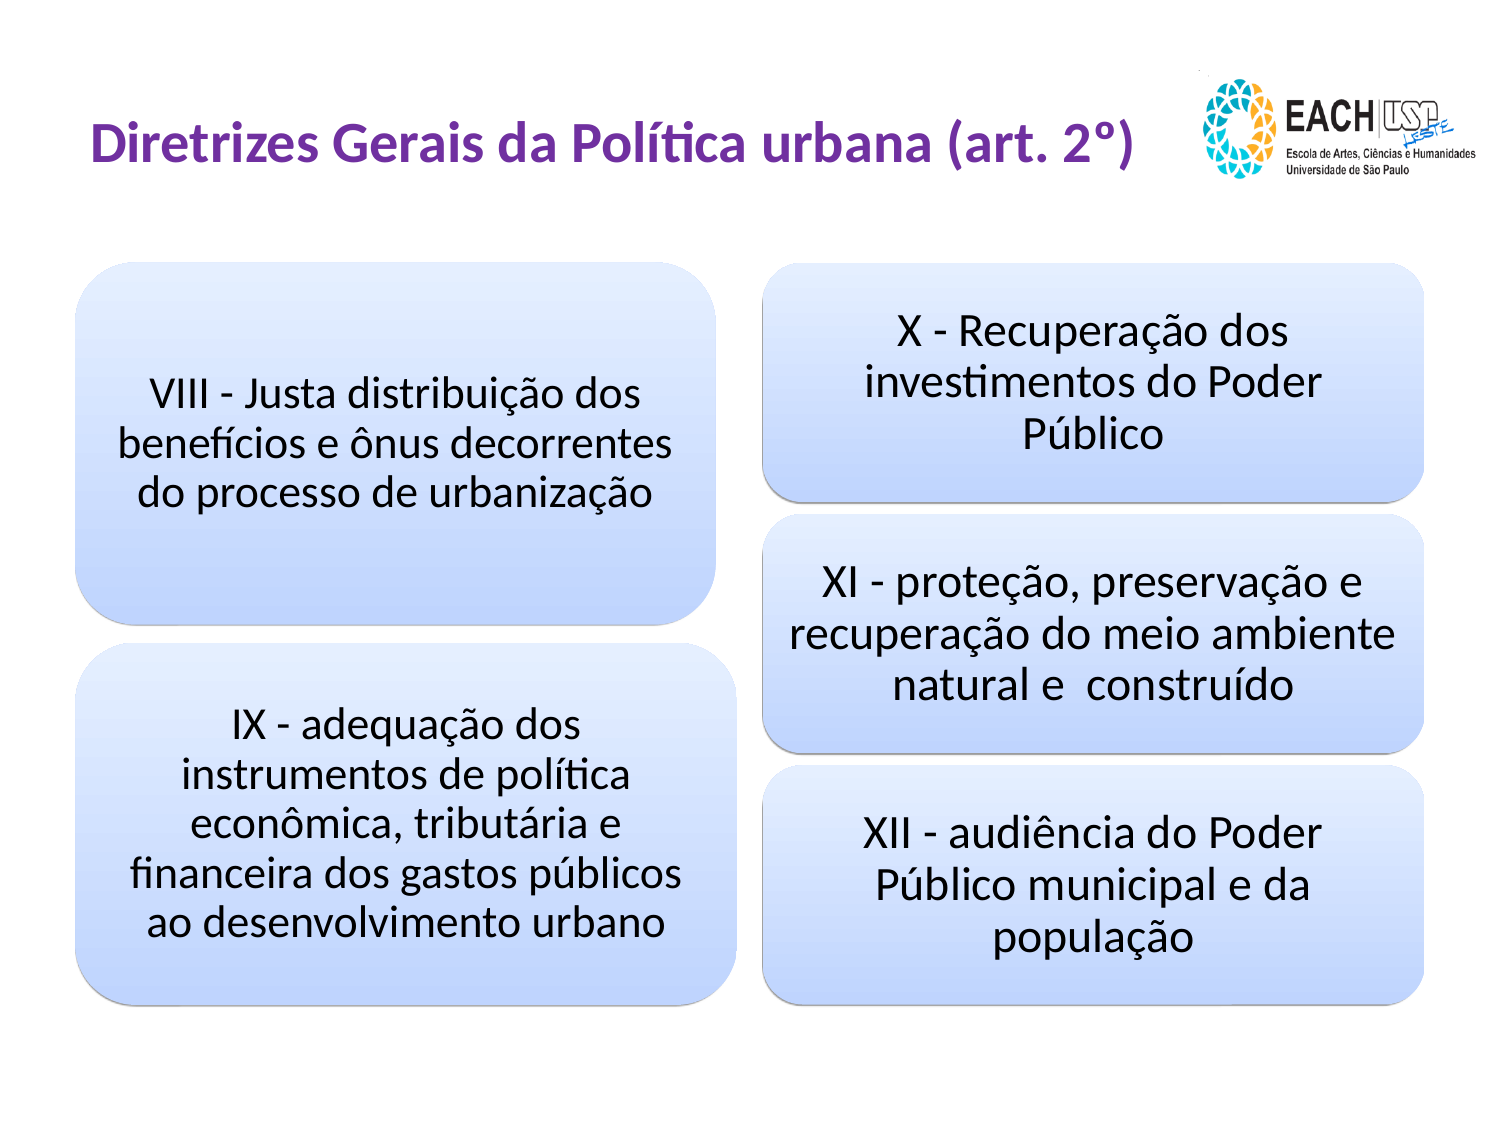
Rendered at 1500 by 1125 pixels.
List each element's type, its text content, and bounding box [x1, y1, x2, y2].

text_box X - Recuperação dos investimentos do Poder Público [762, 262, 1425, 503]
picture [1198, 66, 1500, 207]
text_box XII - audiência do Poder Público municipal e da população [762, 765, 1425, 1005]
text_box XI - proteção, preservação e recuperação do meio ambiente natural e construído [762, 514, 1425, 754]
title Diretrizes Gerais da Política urbana (art. 2º) [75, 45, 1425, 233]
text_box IX - adequação dos instrumentos de política econômica, tributária e financeira dos gastos públicos ao desenvolvimento urbano [75, 642, 738, 1005]
text_box VIII - Justa distribuição dos benefícios e ônus decorrentes do processo de urbanização [75, 262, 716, 625]
